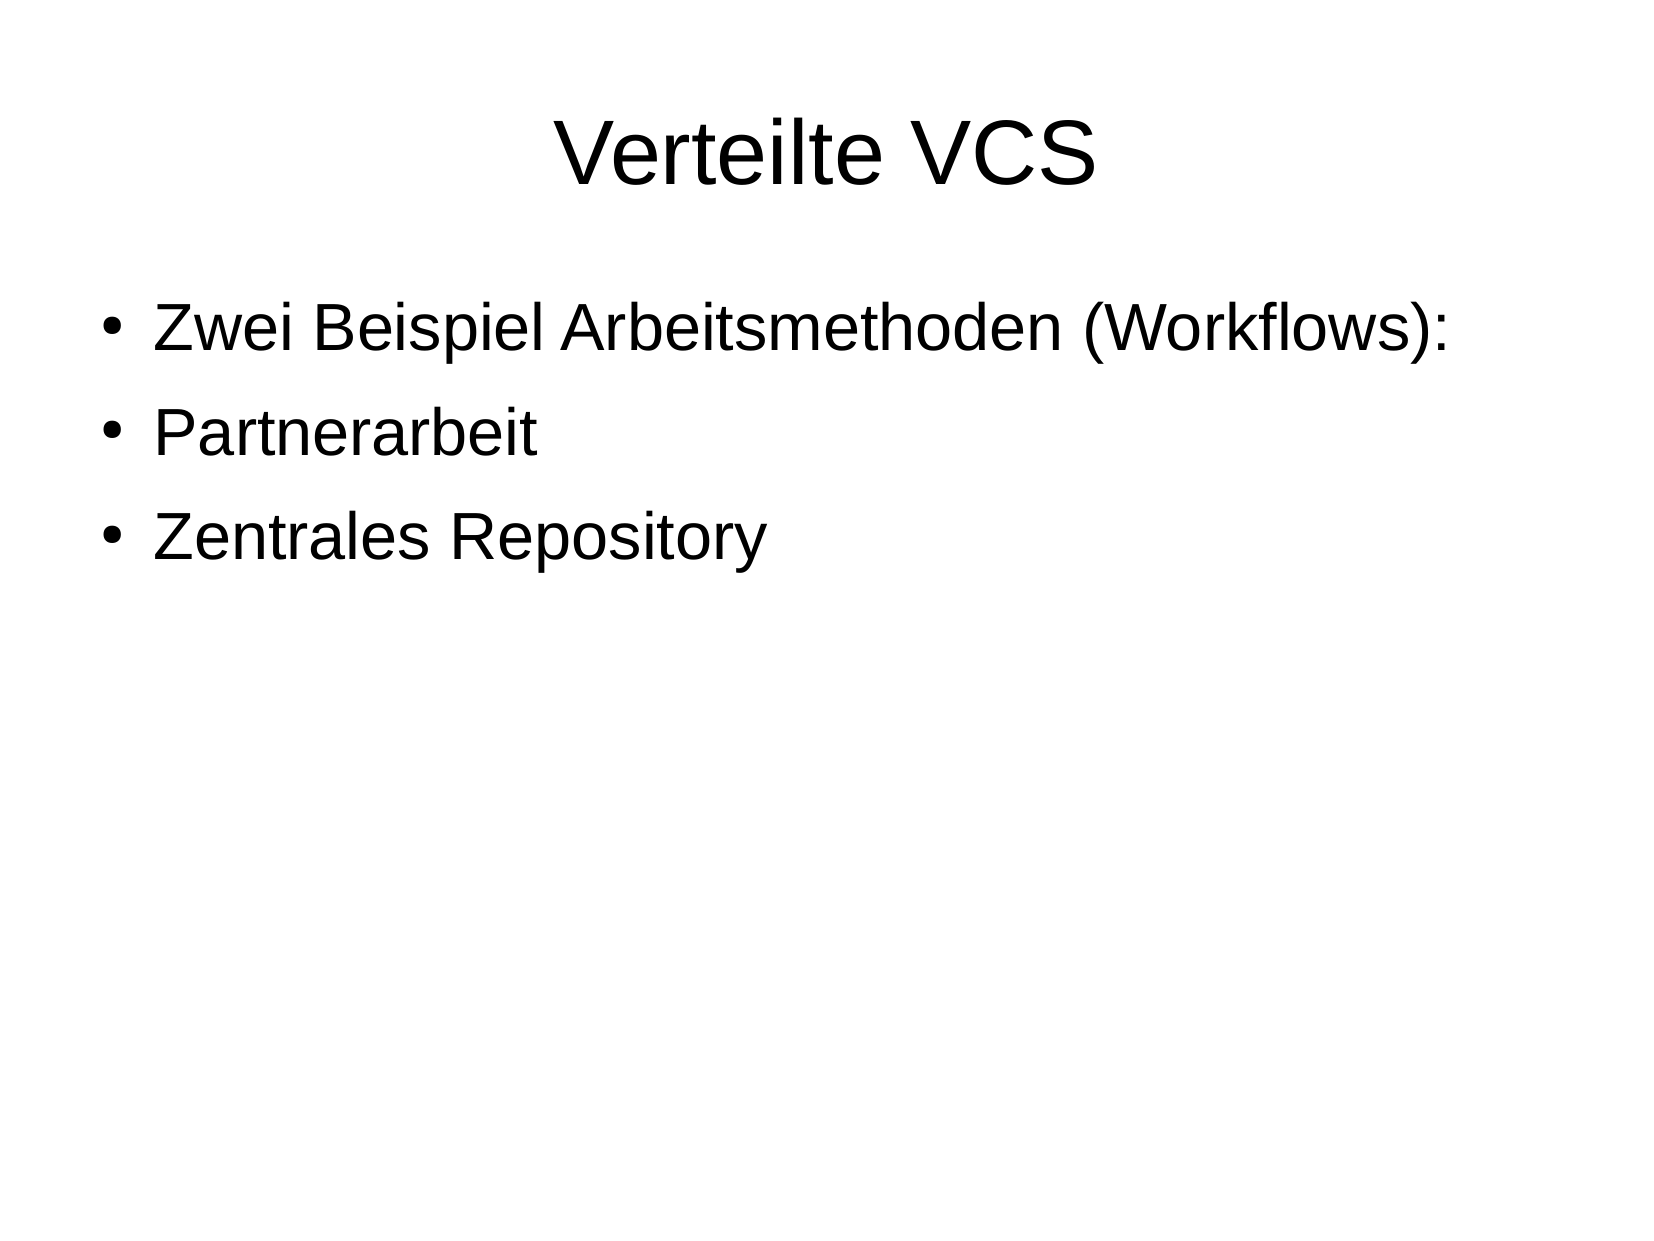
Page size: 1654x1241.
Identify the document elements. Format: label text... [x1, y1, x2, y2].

title Verteilte VCS [82, 56, 1571, 250]
list Zwei Beispiel Arbeitsmethoden (Workflows): Partnerarbeit Zentrales Repository [82, 290, 1571, 1094]
